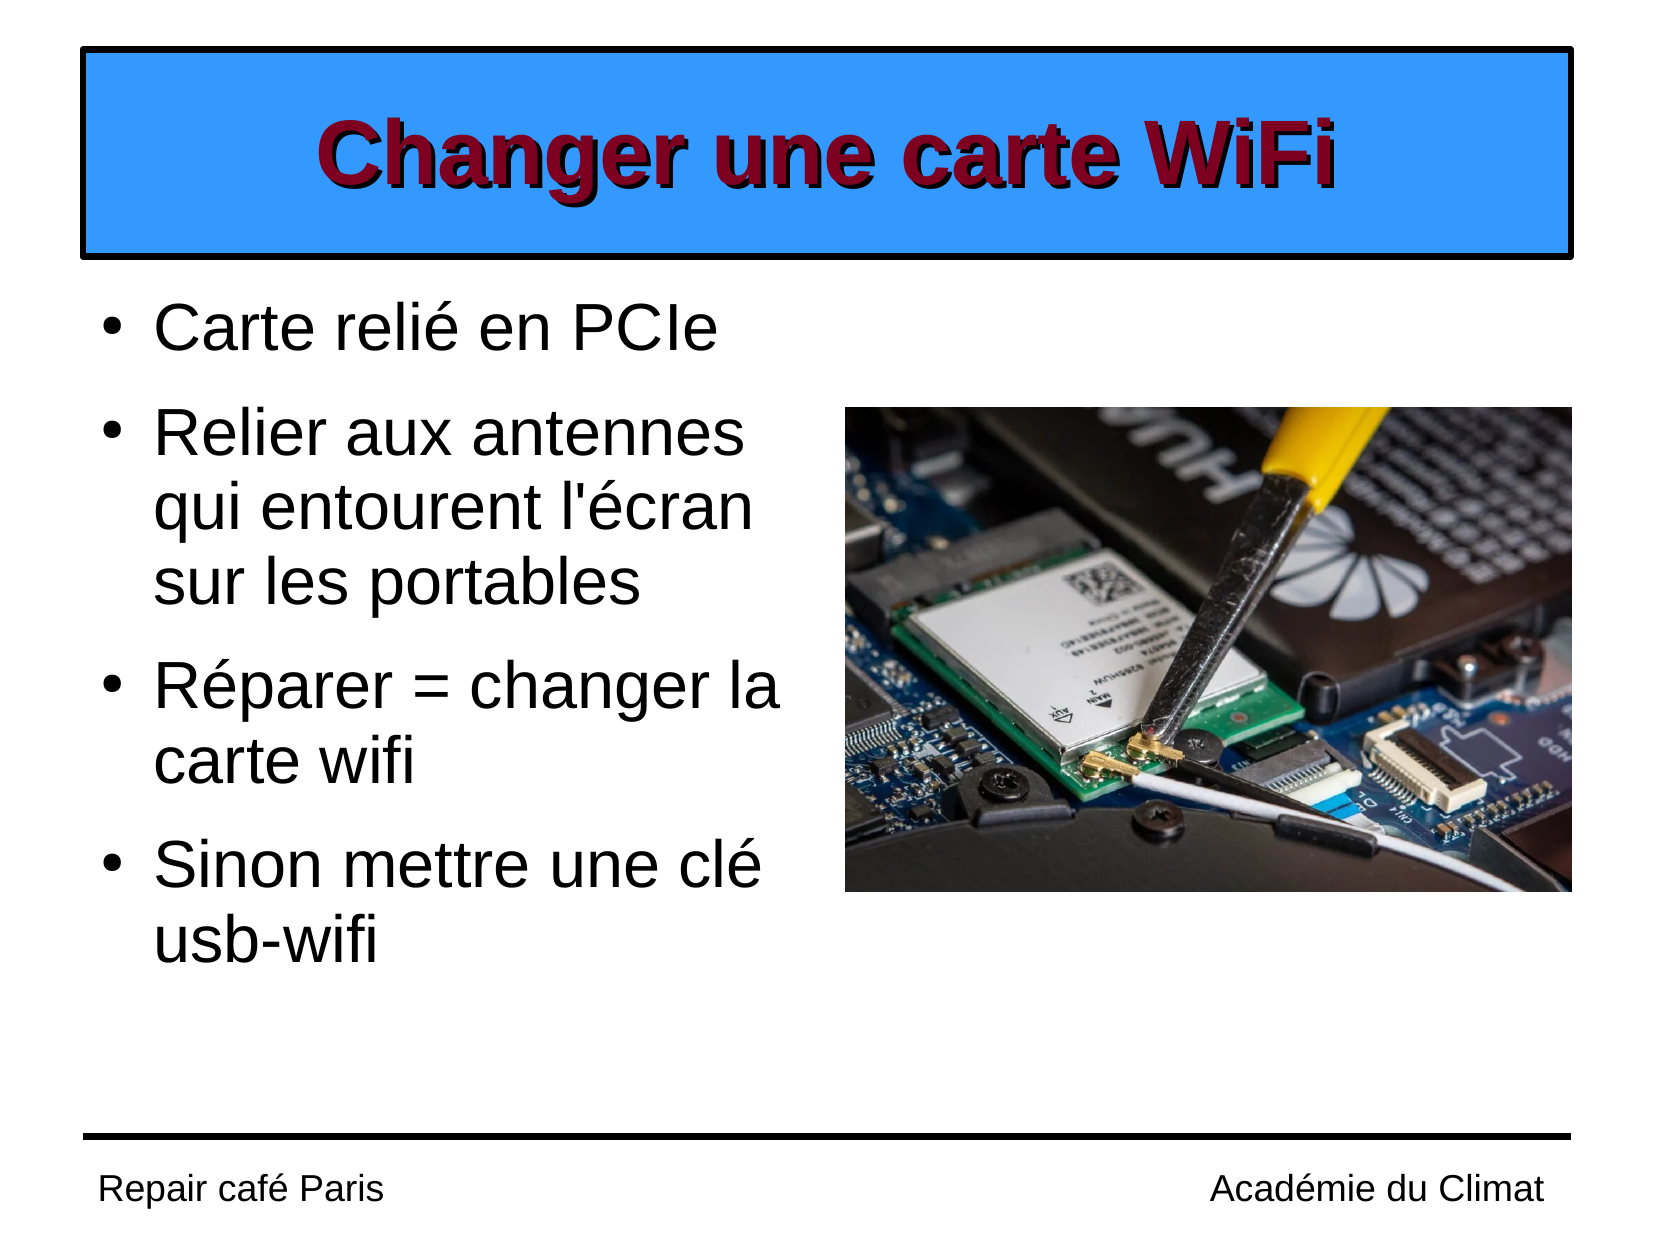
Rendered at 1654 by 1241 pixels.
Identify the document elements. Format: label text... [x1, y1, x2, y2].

list Carte relié en PCIe Relier aux antennes qui entourent l'écran sur les portables Réparer = changer la carte wifi Sinon mettre une clé usb-wifi [82, 290, 809, 1010]
picture [845, 407, 1572, 892]
text_box Repair café Paris Académie du Climat [82, 1160, 1571, 1217]
title Changer une carte WiFi [82, 49, 1571, 257]
